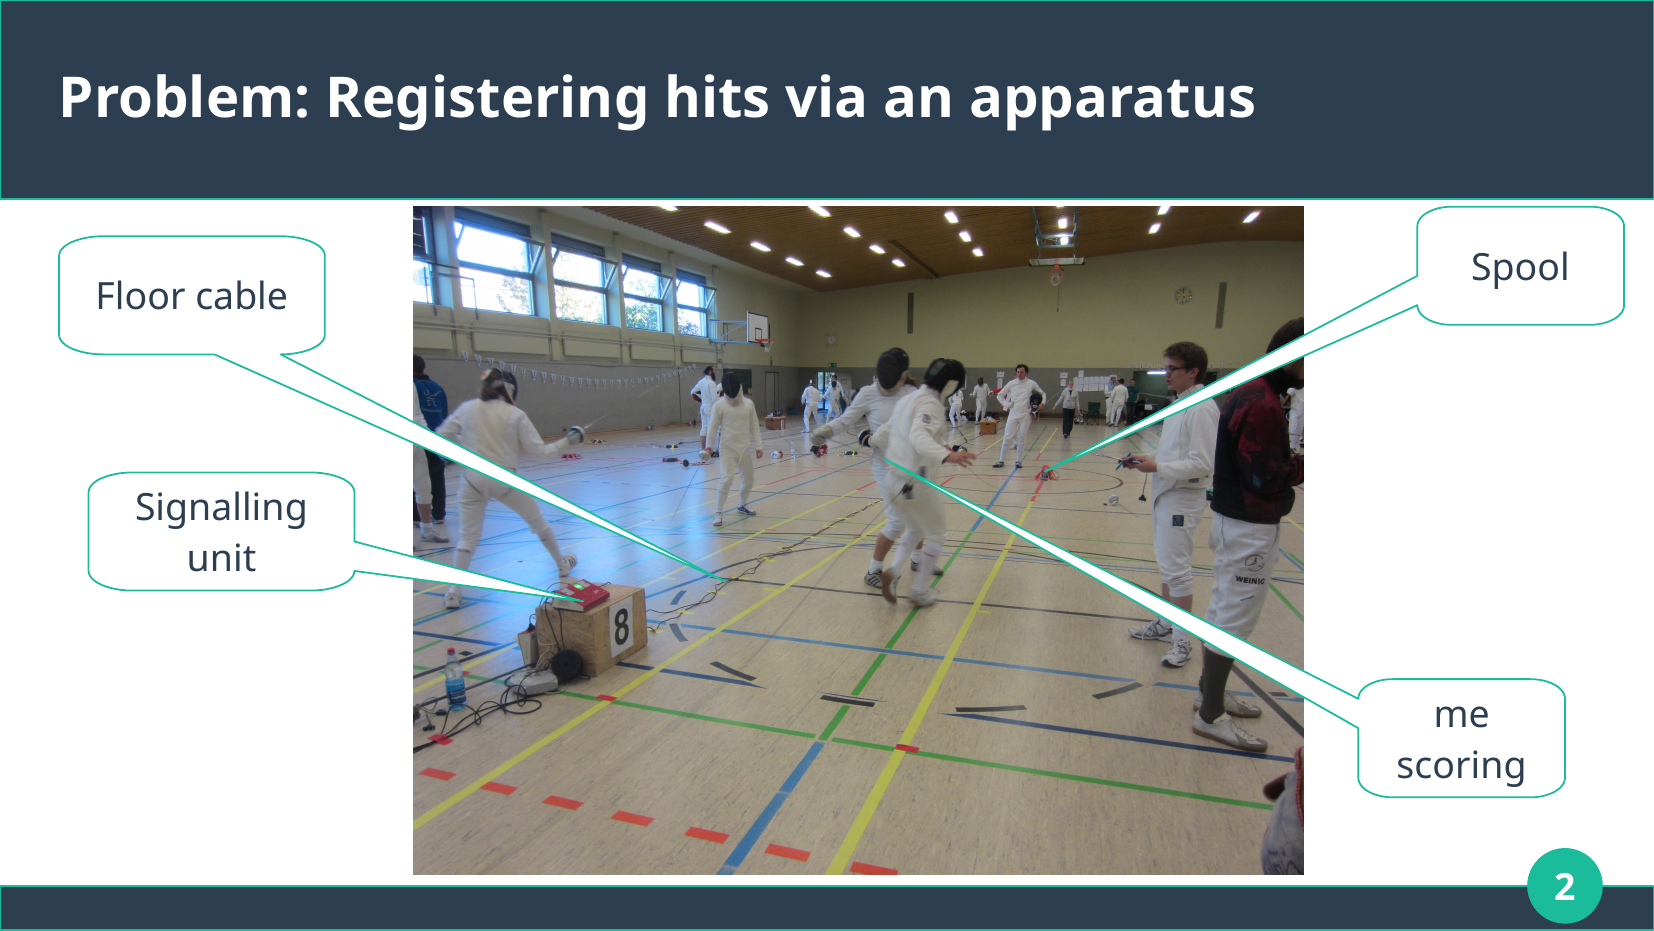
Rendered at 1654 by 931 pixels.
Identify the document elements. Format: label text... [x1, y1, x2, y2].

text_box me scoring [884, 459, 1566, 798]
text_box Floor cable [59, 236, 726, 582]
title Problem: Registering hits via an apparatus [59, 37, 1595, 155]
text_box Spool [1044, 206, 1625, 472]
text_box Signalling unit [88, 472, 584, 602]
picture [413, 206, 1304, 875]
